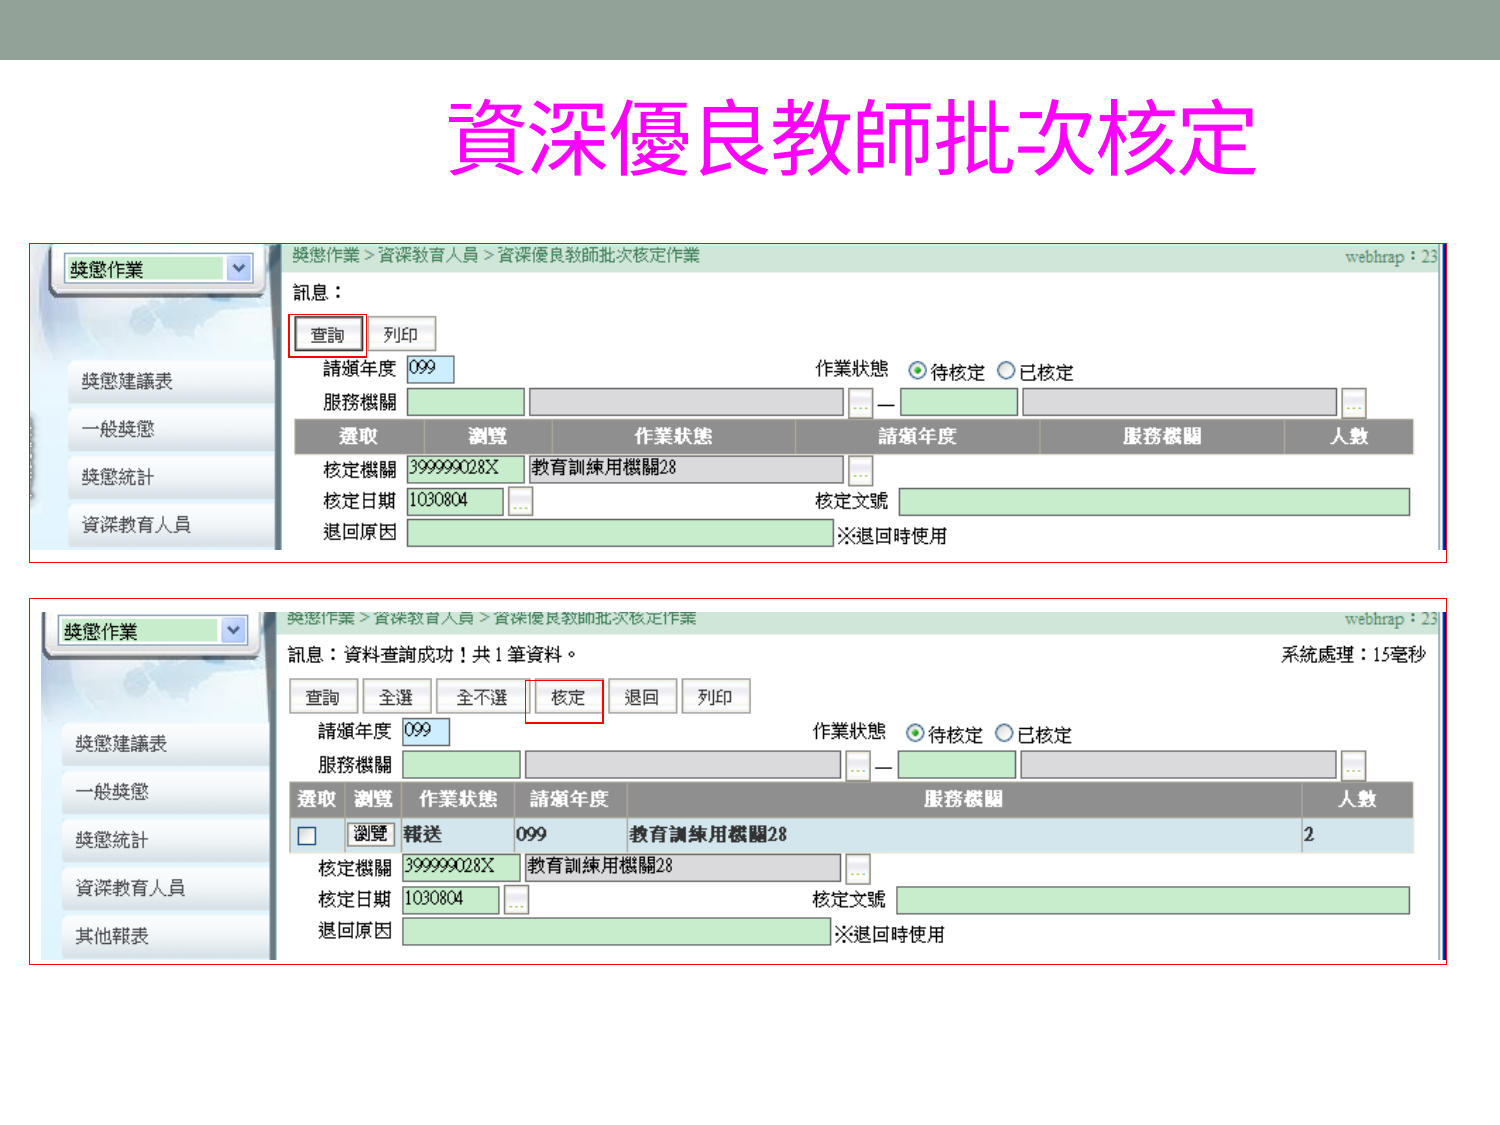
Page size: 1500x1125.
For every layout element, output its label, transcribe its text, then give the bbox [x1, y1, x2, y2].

picture [30, 244, 1446, 550]
title 資深優良教師批次核定 [0, 42, 1275, 231]
picture [41, 612, 1446, 960]
